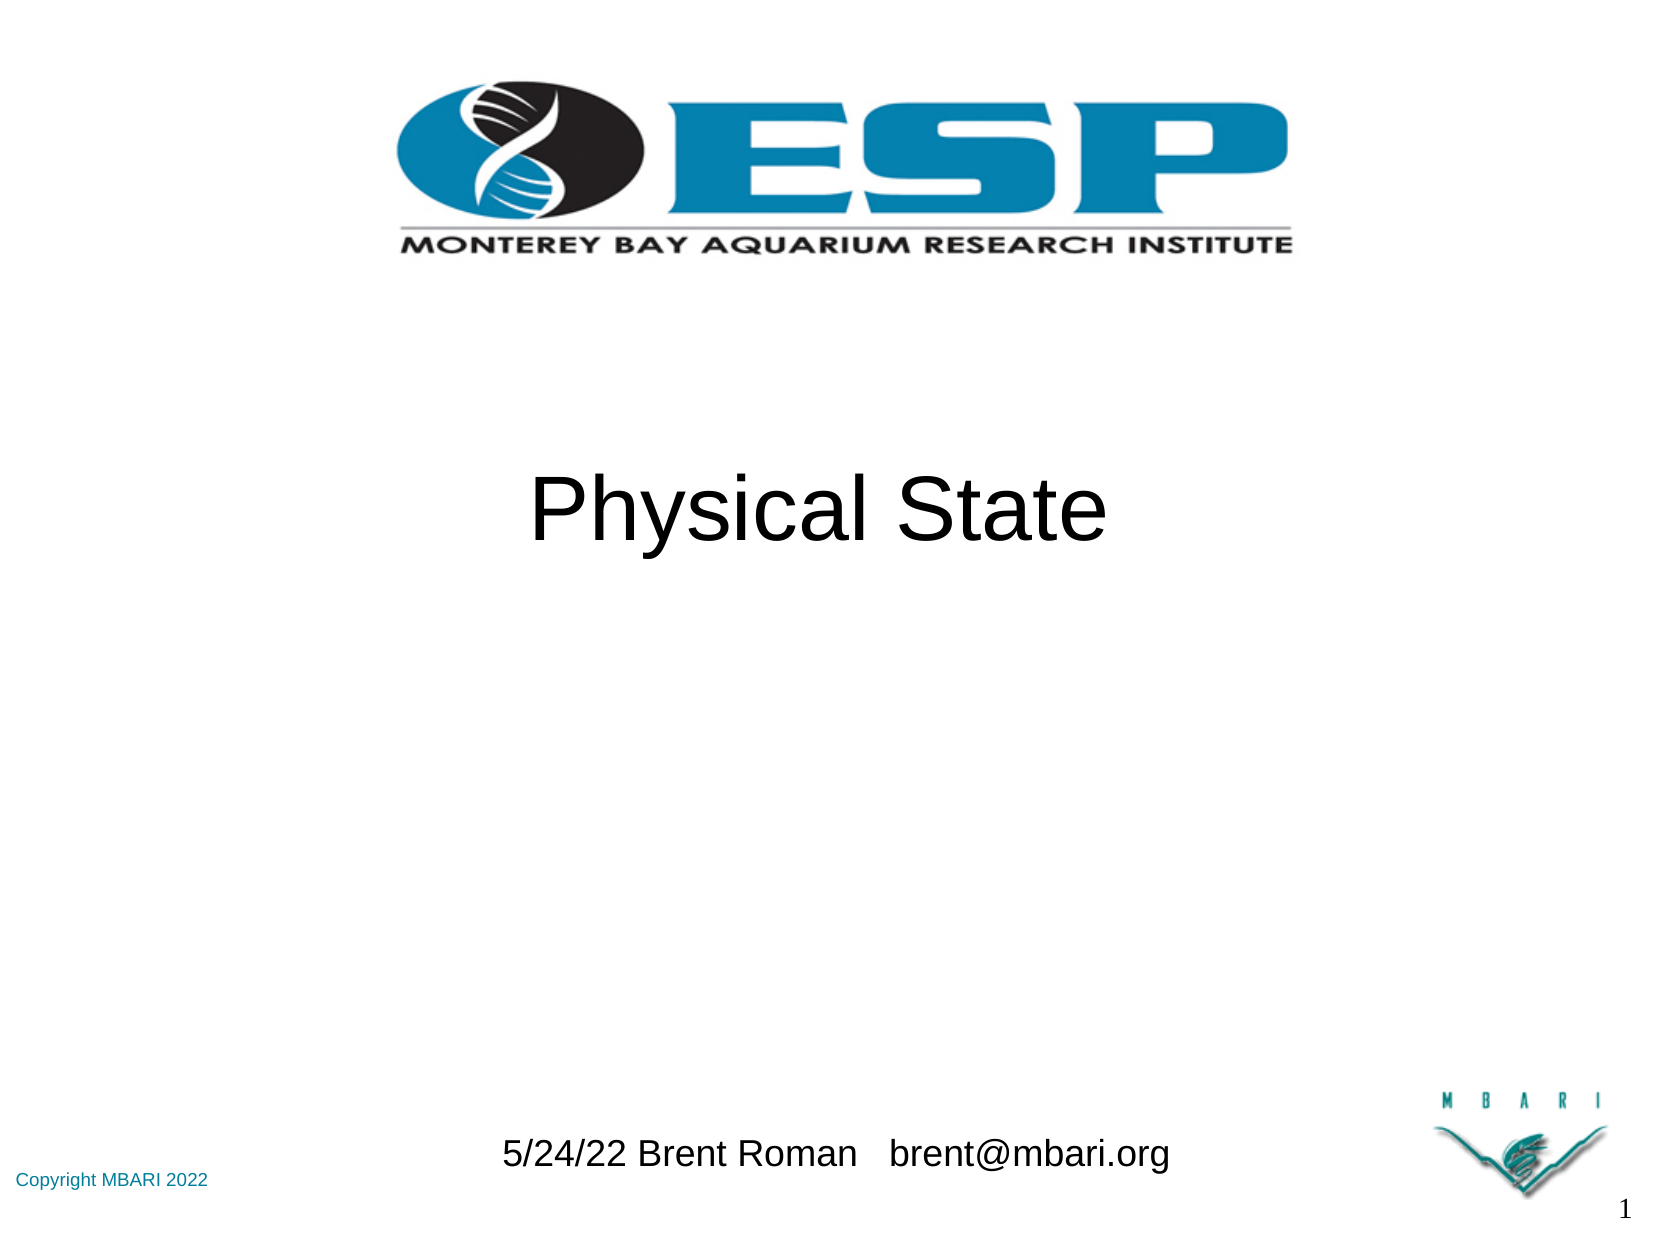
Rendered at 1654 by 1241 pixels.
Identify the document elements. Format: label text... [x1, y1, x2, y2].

picture [1426, 1091, 1613, 1200]
text_box Physical State [513, 450, 1126, 601]
text_box 5/24/22 Brent Roman brent@mbari.org [487, 1125, 1186, 1182]
picture [375, 74, 1313, 263]
